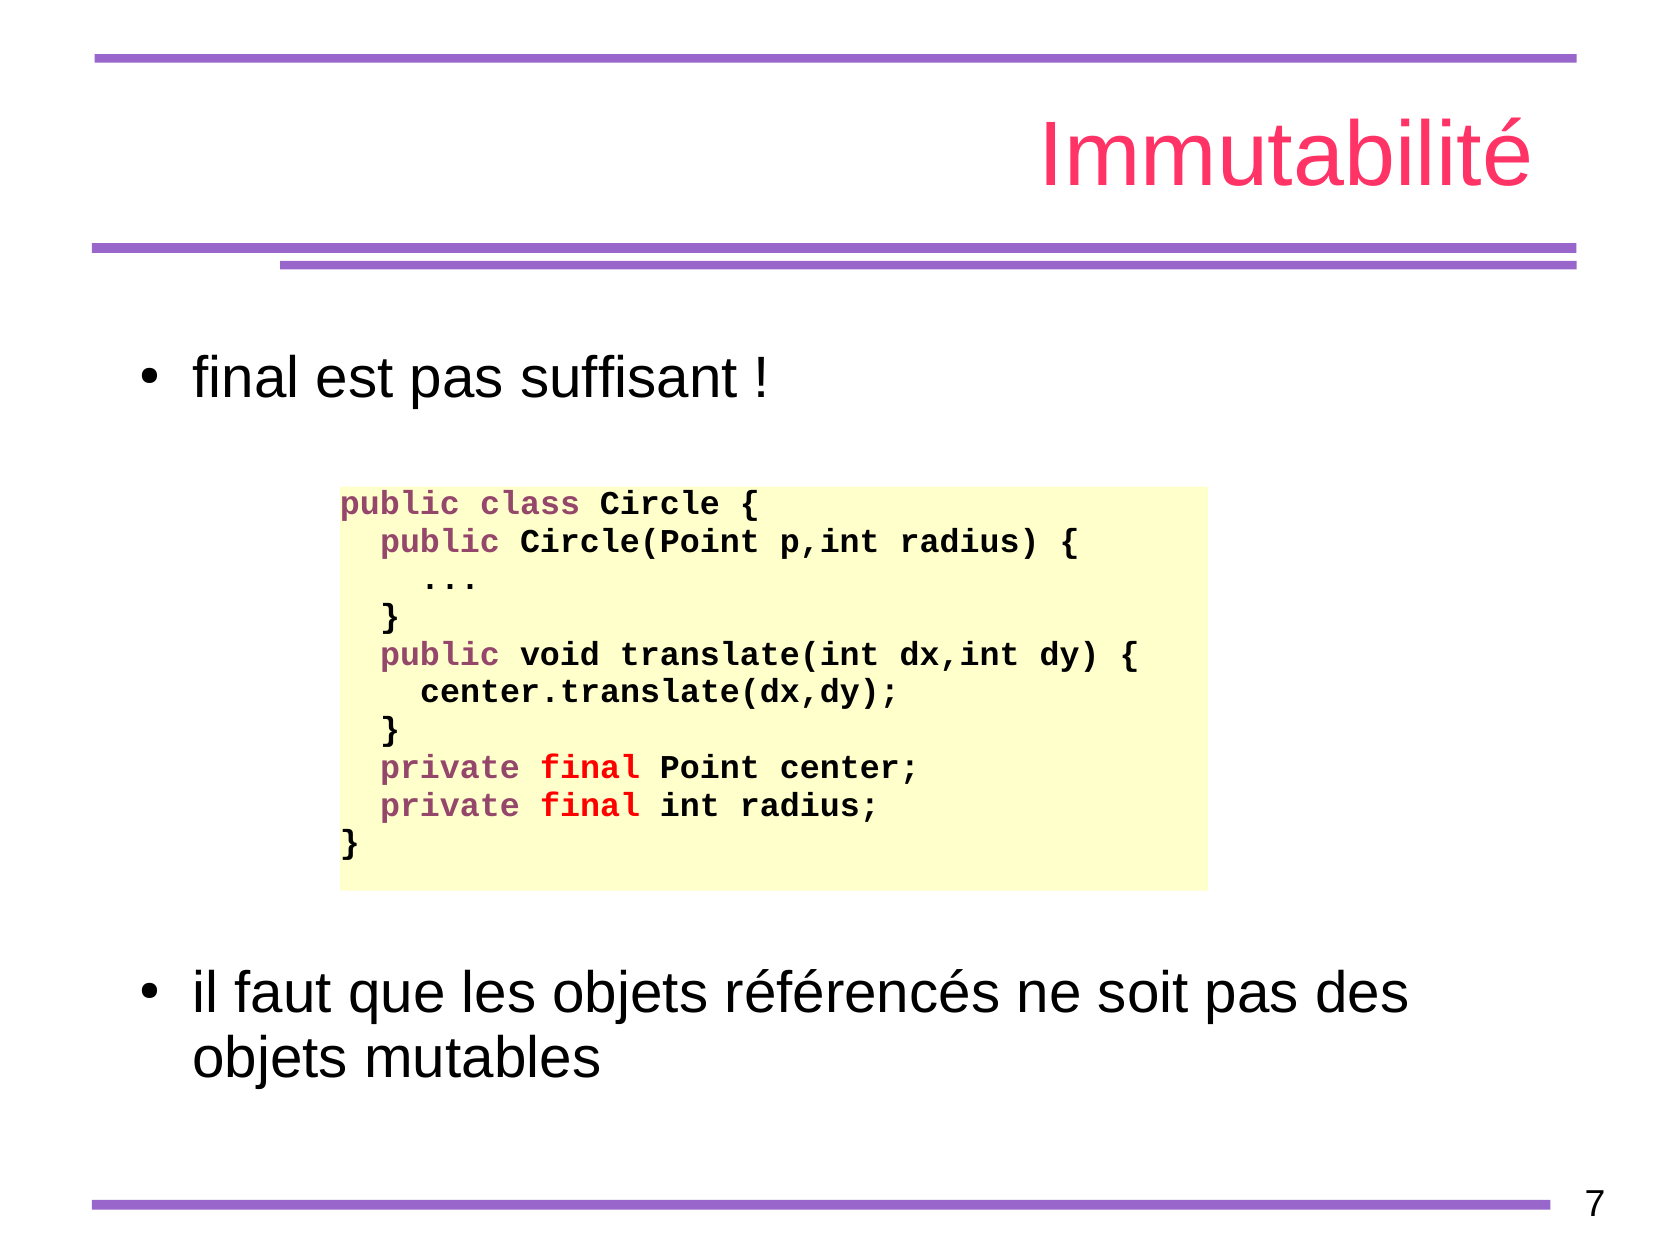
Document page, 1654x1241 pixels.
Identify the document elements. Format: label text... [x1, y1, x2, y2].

title Immutabilité [121, 49, 1534, 257]
text_box public class Circle { public Circle(Point p,int radius) { ... } public void translate(int dx,int dy) { center.translate(dx,dy); } private final Point center; private final int radius; } [340, 486, 1208, 891]
list final est pas suffisant ! il faut que les objets référencés ne soit pas des objets mutables [121, 344, 1534, 1090]
